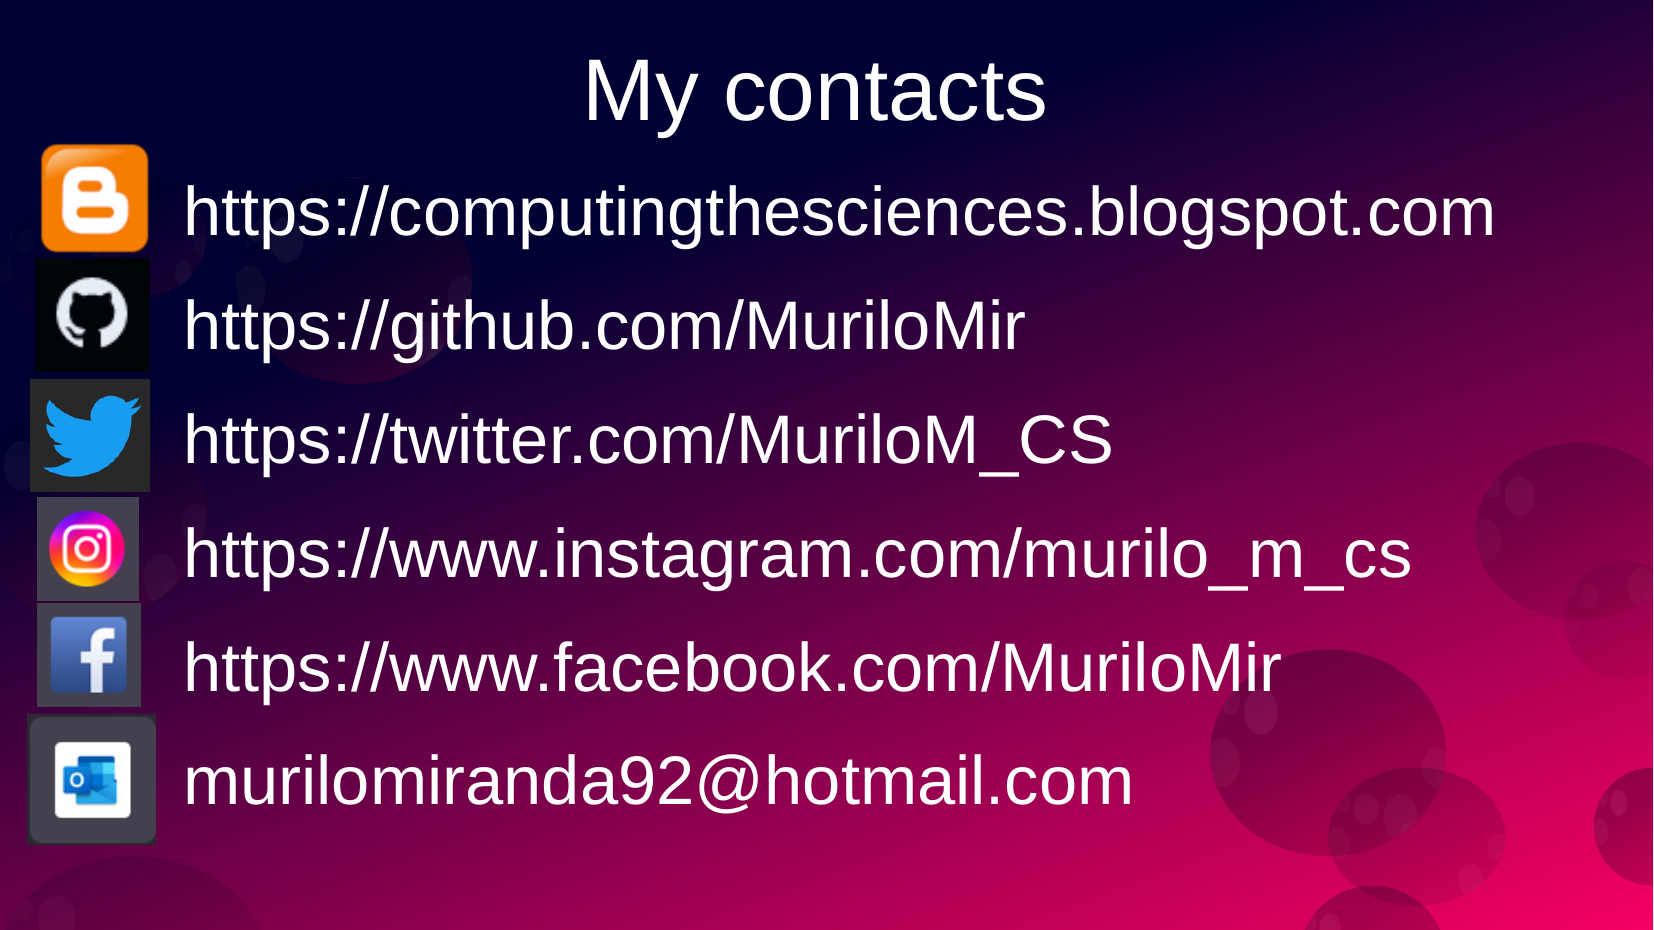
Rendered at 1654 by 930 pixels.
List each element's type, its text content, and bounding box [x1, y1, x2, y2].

picture [27, 714, 156, 845]
picture [37, 603, 141, 707]
picture [37, 497, 139, 601]
title My contacts . https://computingthesciences.blogspot.com . https://github.com/MuriloMir . https://twitter.com/MuriloM_CS . https://www.instagram.com/murilo_m_cs . https://www.facebook.com/MuriloMir . murilomiranda92@hotmail.com [0, 0, 1647, 930]
picture [1648, 0, 1654, 930]
picture [37, 140, 153, 257]
picture [30, 379, 150, 492]
picture [35, 258, 150, 372]
